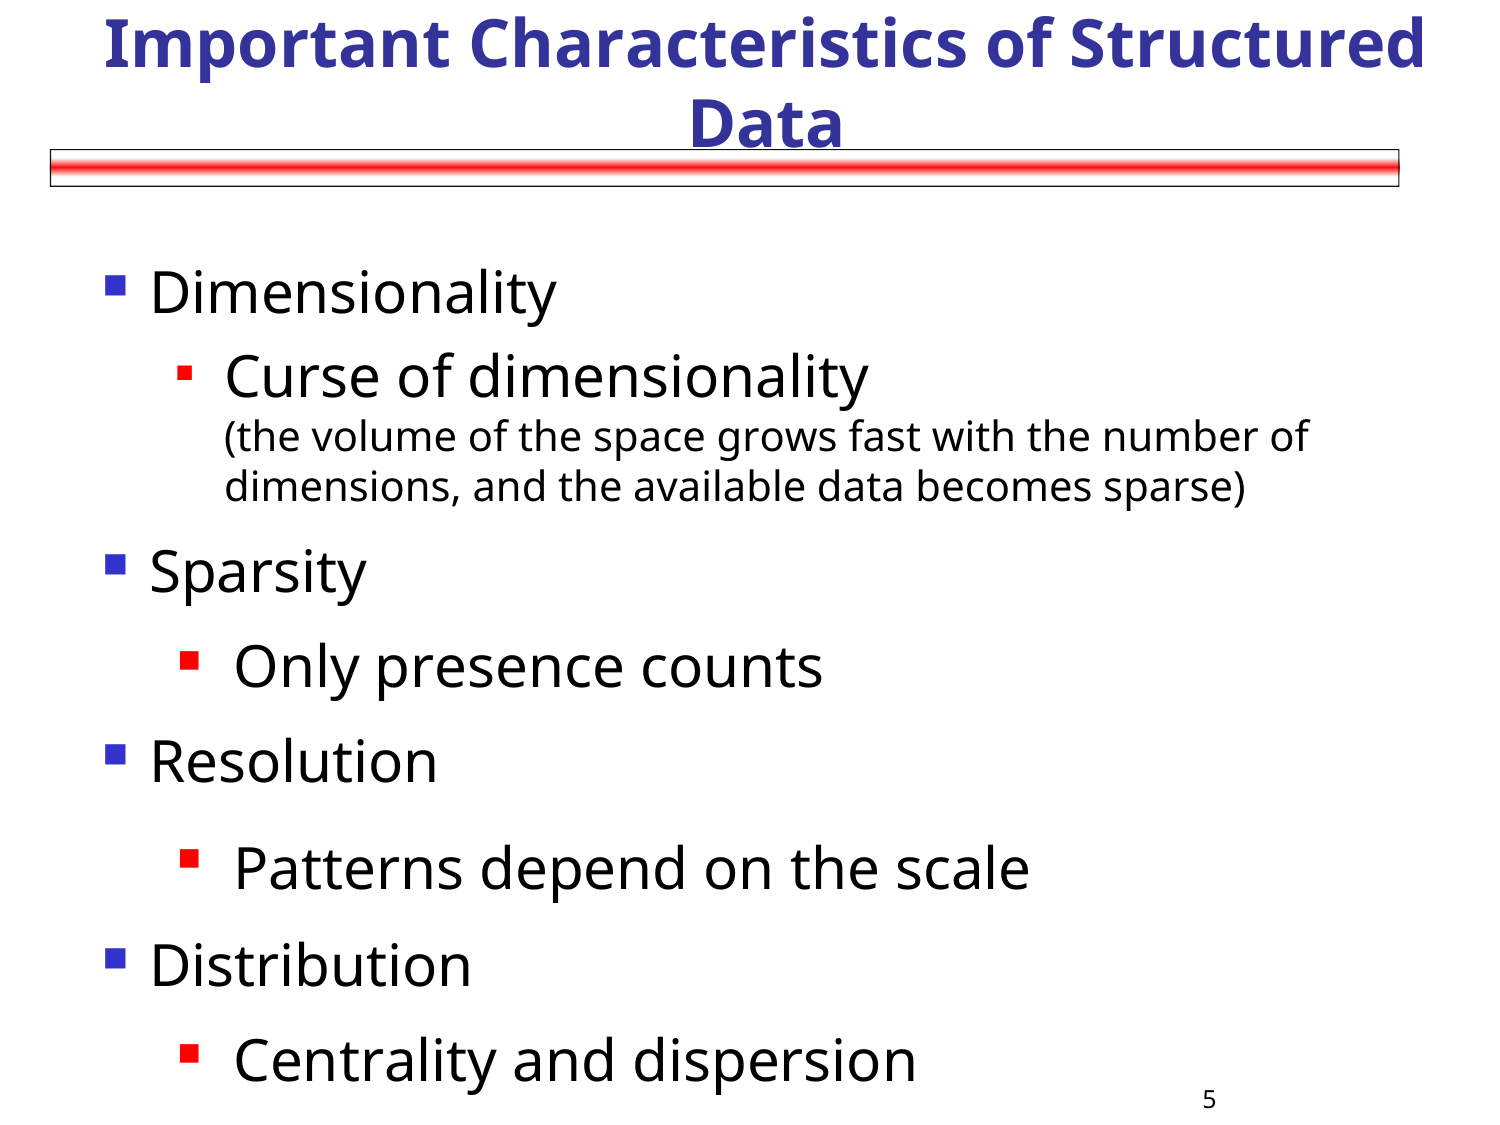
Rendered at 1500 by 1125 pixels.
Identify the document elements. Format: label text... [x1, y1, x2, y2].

title Important Characteristics of Structured Data [62, 0, 1471, 169]
list Dimensionality Curse of dimensionality (the volume of the space grows fast with the number of dimensions, and the available data becomes sparse) Sparsity Only presence counts Resolution Patterns depend on the scale Distribution Centrality and dispersion [87, 237, 1403, 1091]
text_box <number> [1187, 1062, 1500, 1125]
